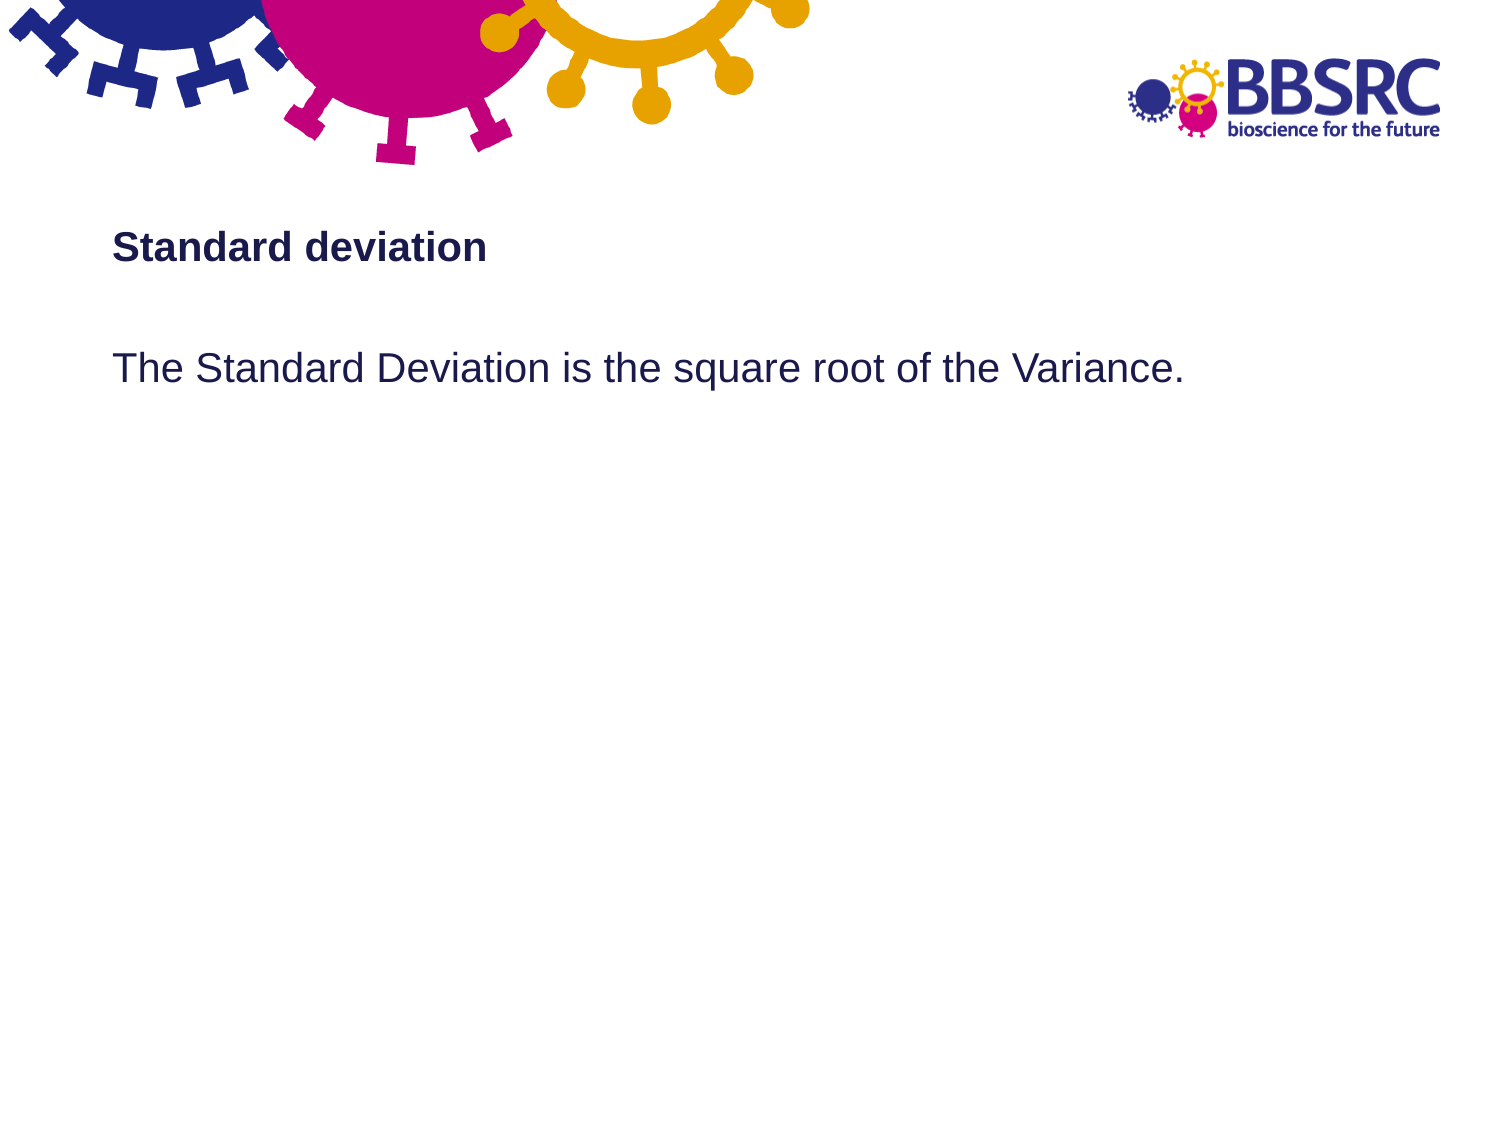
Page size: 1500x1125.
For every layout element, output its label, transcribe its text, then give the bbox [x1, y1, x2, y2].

list Standard deviation The Standard Deviation is the square root of the Variance. [112, 219, 1377, 1012]
